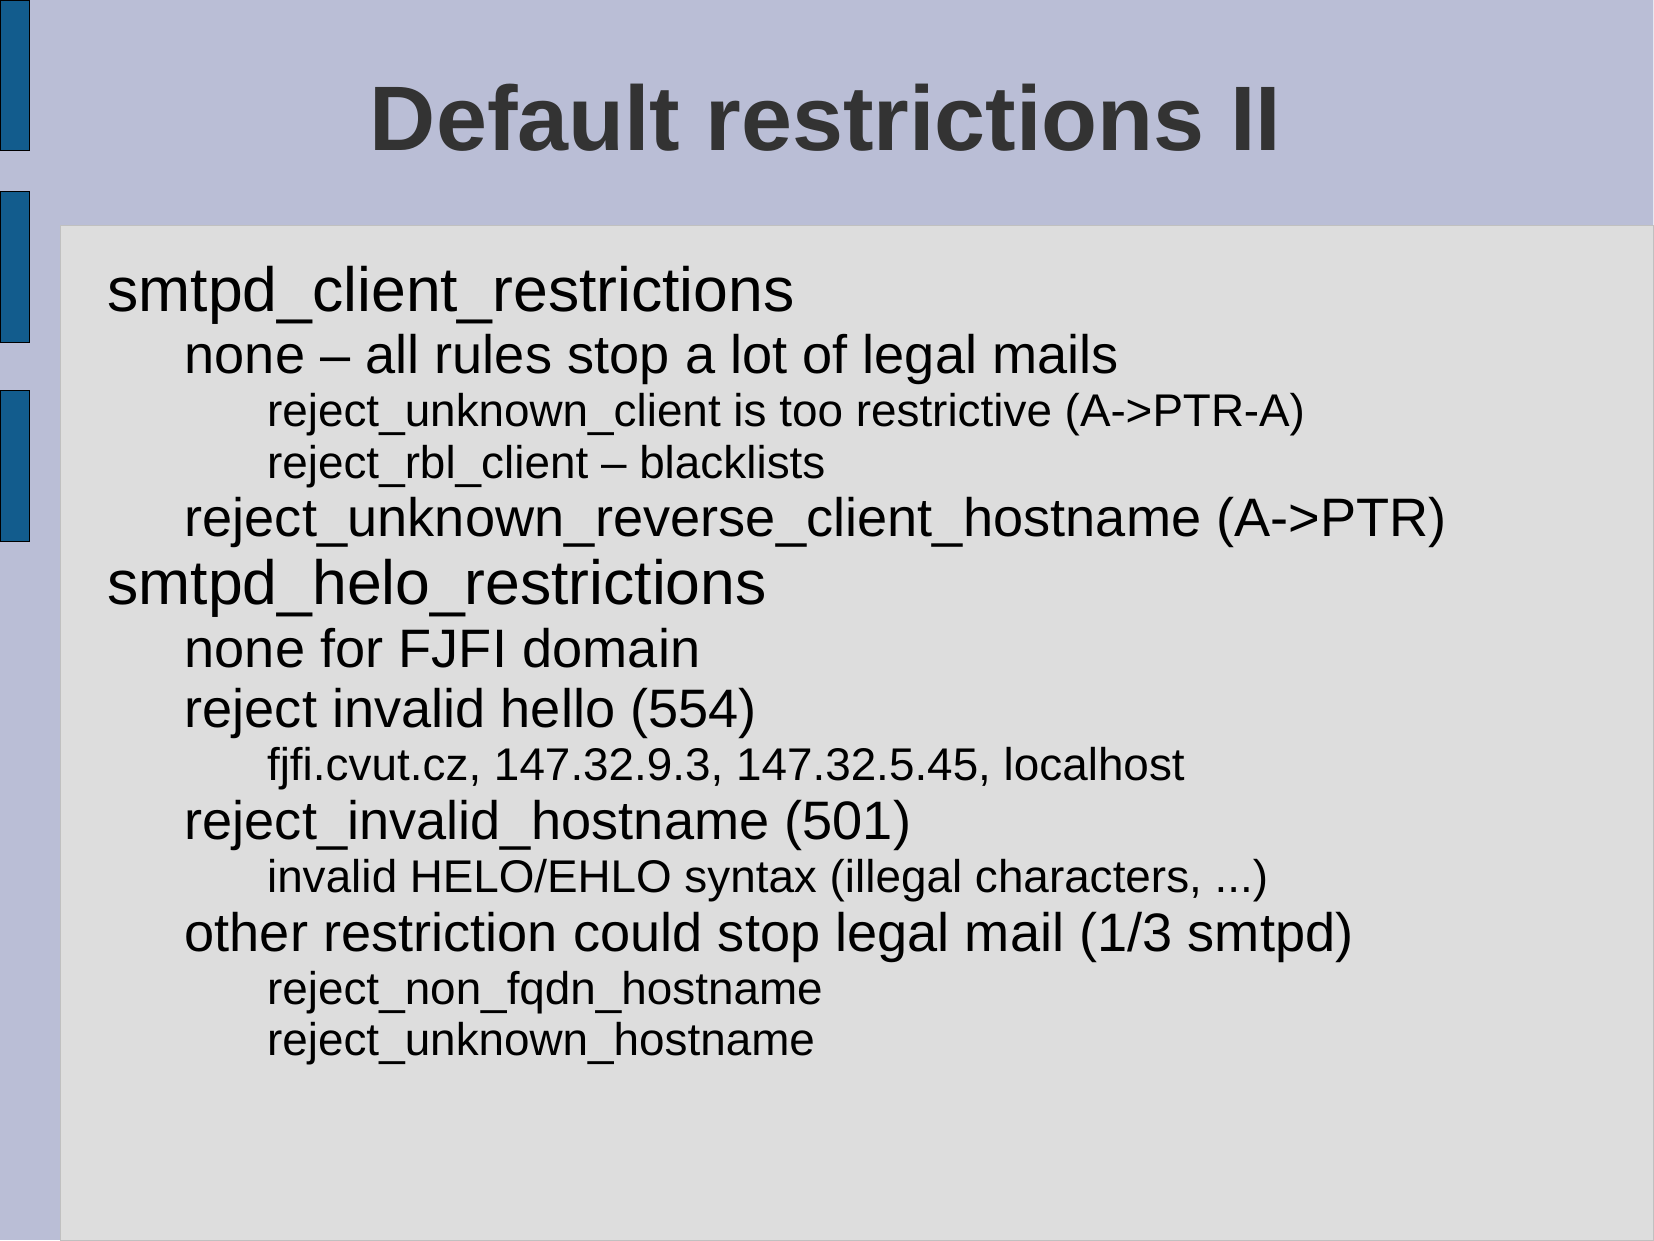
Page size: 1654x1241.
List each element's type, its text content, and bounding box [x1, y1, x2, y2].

list smtpd_client_restrictions none – all rules stop a lot of legal mails reject_unknown_client is too restrictive (A->PTR-A) reject_rbl_client – blacklists reject_unknown_reverse_client_hostname (A->PTR) smtpd_helo_restrictions none for FJFI domain reject invalid hello (554) fjfi.cvut.cz, 147.32.9.3, 147.32.5.45, localhost reject_invalid_hostname (501) invalid HELO/EHLO syntax (illegal characters, ...) other restriction could stop legal mail (1/3 smtpd) reject_non_fqdn_hostname reject_unknown_hostname [90, 255, 1561, 1171]
title Default restrictions II [120, 15, 1533, 223]
